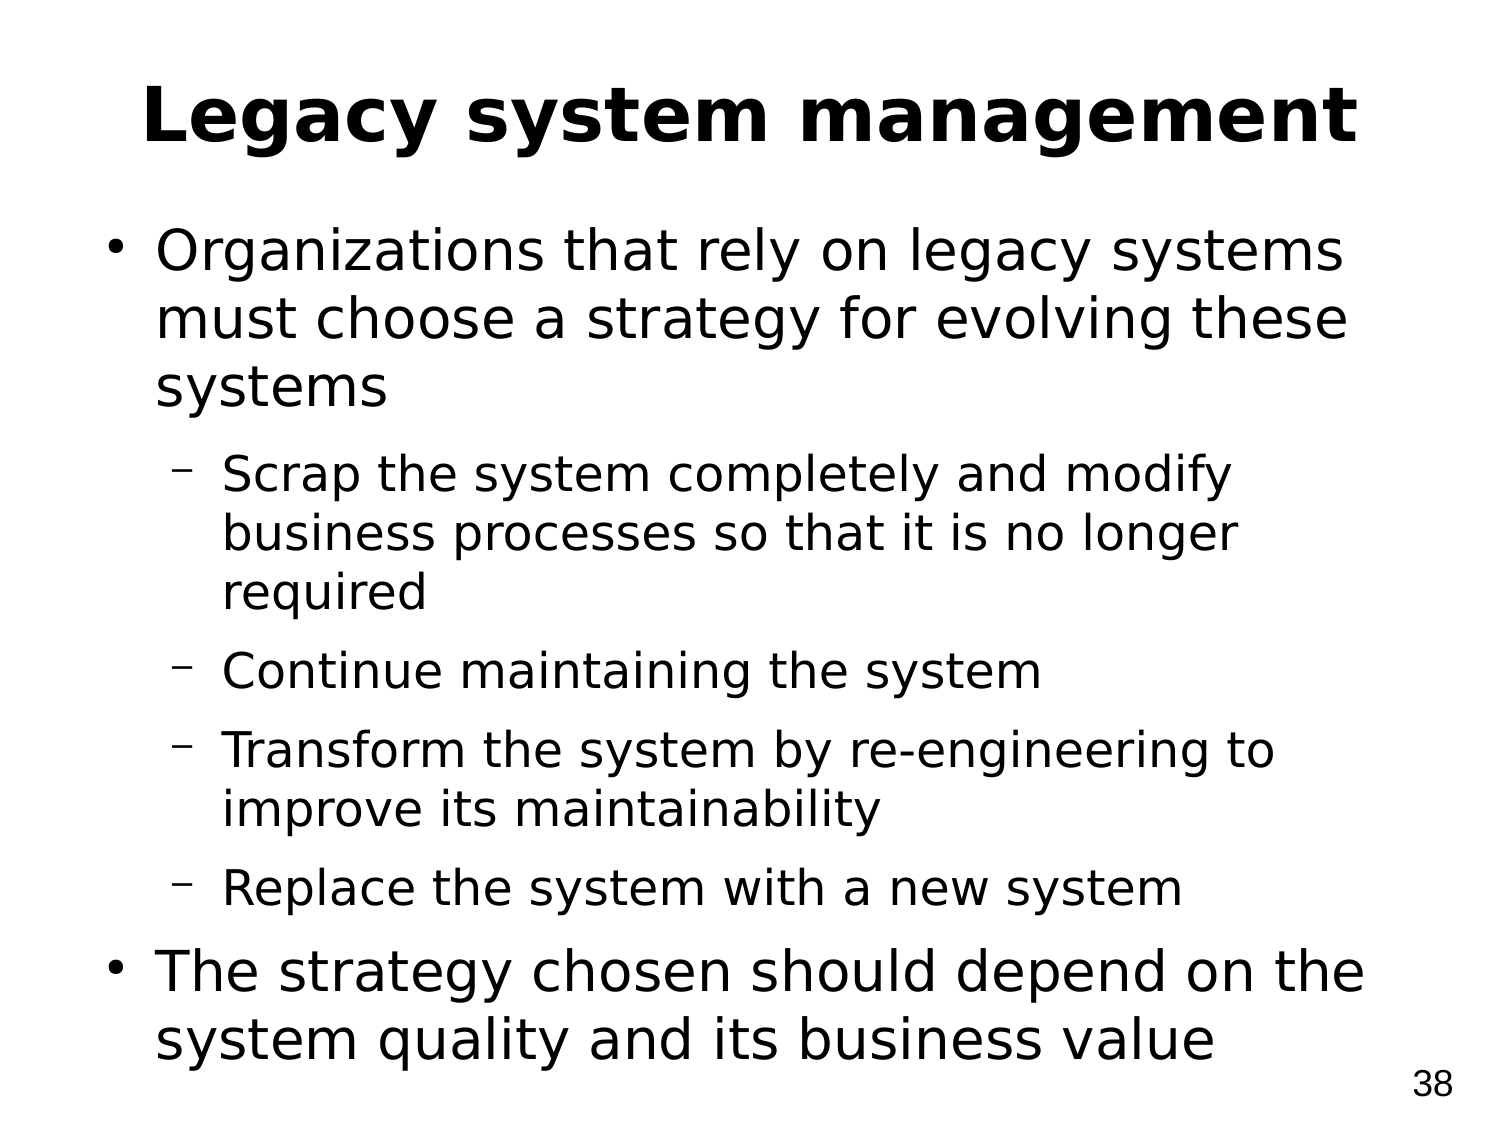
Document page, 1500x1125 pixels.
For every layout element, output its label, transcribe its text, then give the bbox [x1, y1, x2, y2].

title Legacy system management [75, 44, 1425, 177]
list Organizations that rely on legacy systems must choose a strategy for evolving these systems Scrap the system completely and modify business processes so that it is no longer required Continue maintaining the system Transform the system by re-engineering to improve its maintainability Replace the system with a new system The strategy chosen should depend on the system quality and its business value [75, 206, 1425, 1093]
